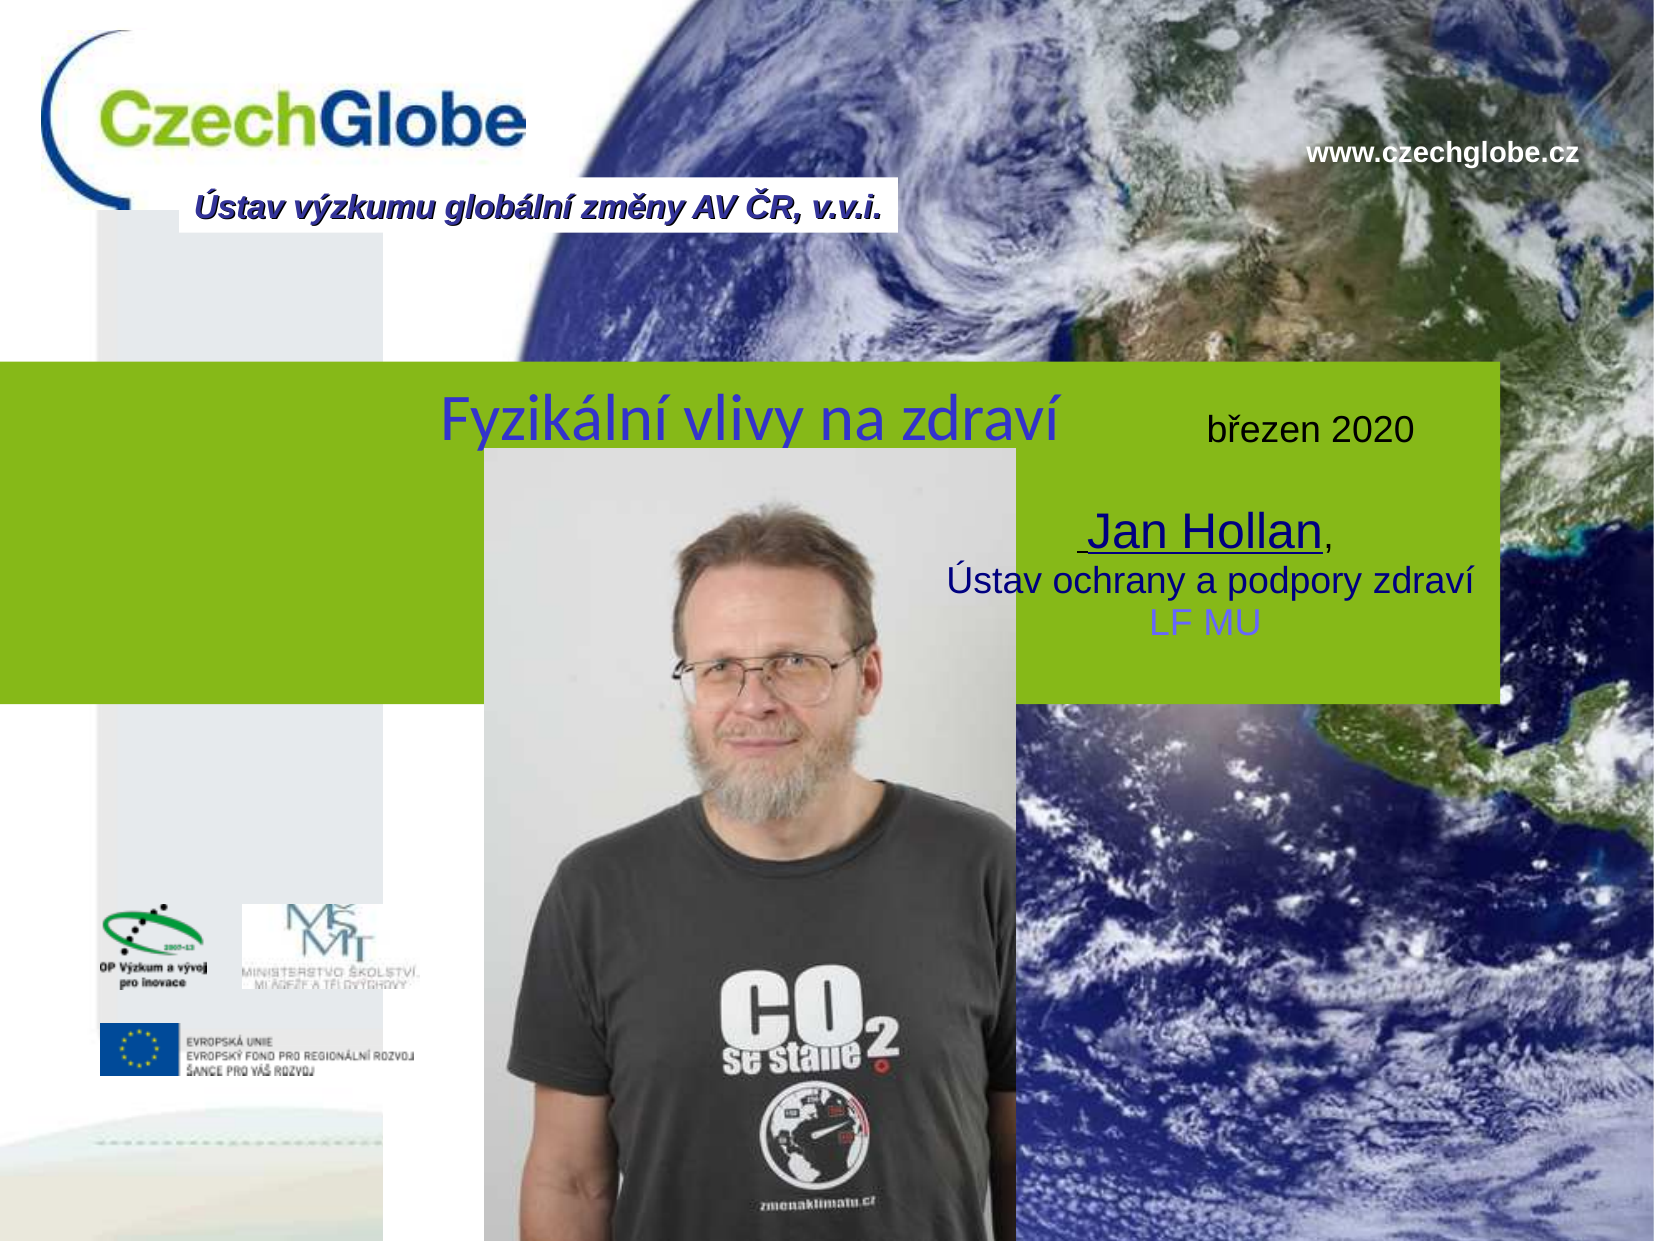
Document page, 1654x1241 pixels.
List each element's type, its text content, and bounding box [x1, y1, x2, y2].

text_box www.czechglobe.cz [1071, 125, 1595, 212]
title Fyzikální vlivy na zdraví [23, 377, 1477, 449]
picture [0, 0, 1654, 1241]
text_box březen 2020 [307, 401, 1430, 470]
text_box Jan Hollan, Ústav ochrany a podpory zdraví LF MU [921, 496, 1501, 662]
text_box Ústav výzkumu globální změny AV ČR, v.v.i. [179, 177, 898, 233]
